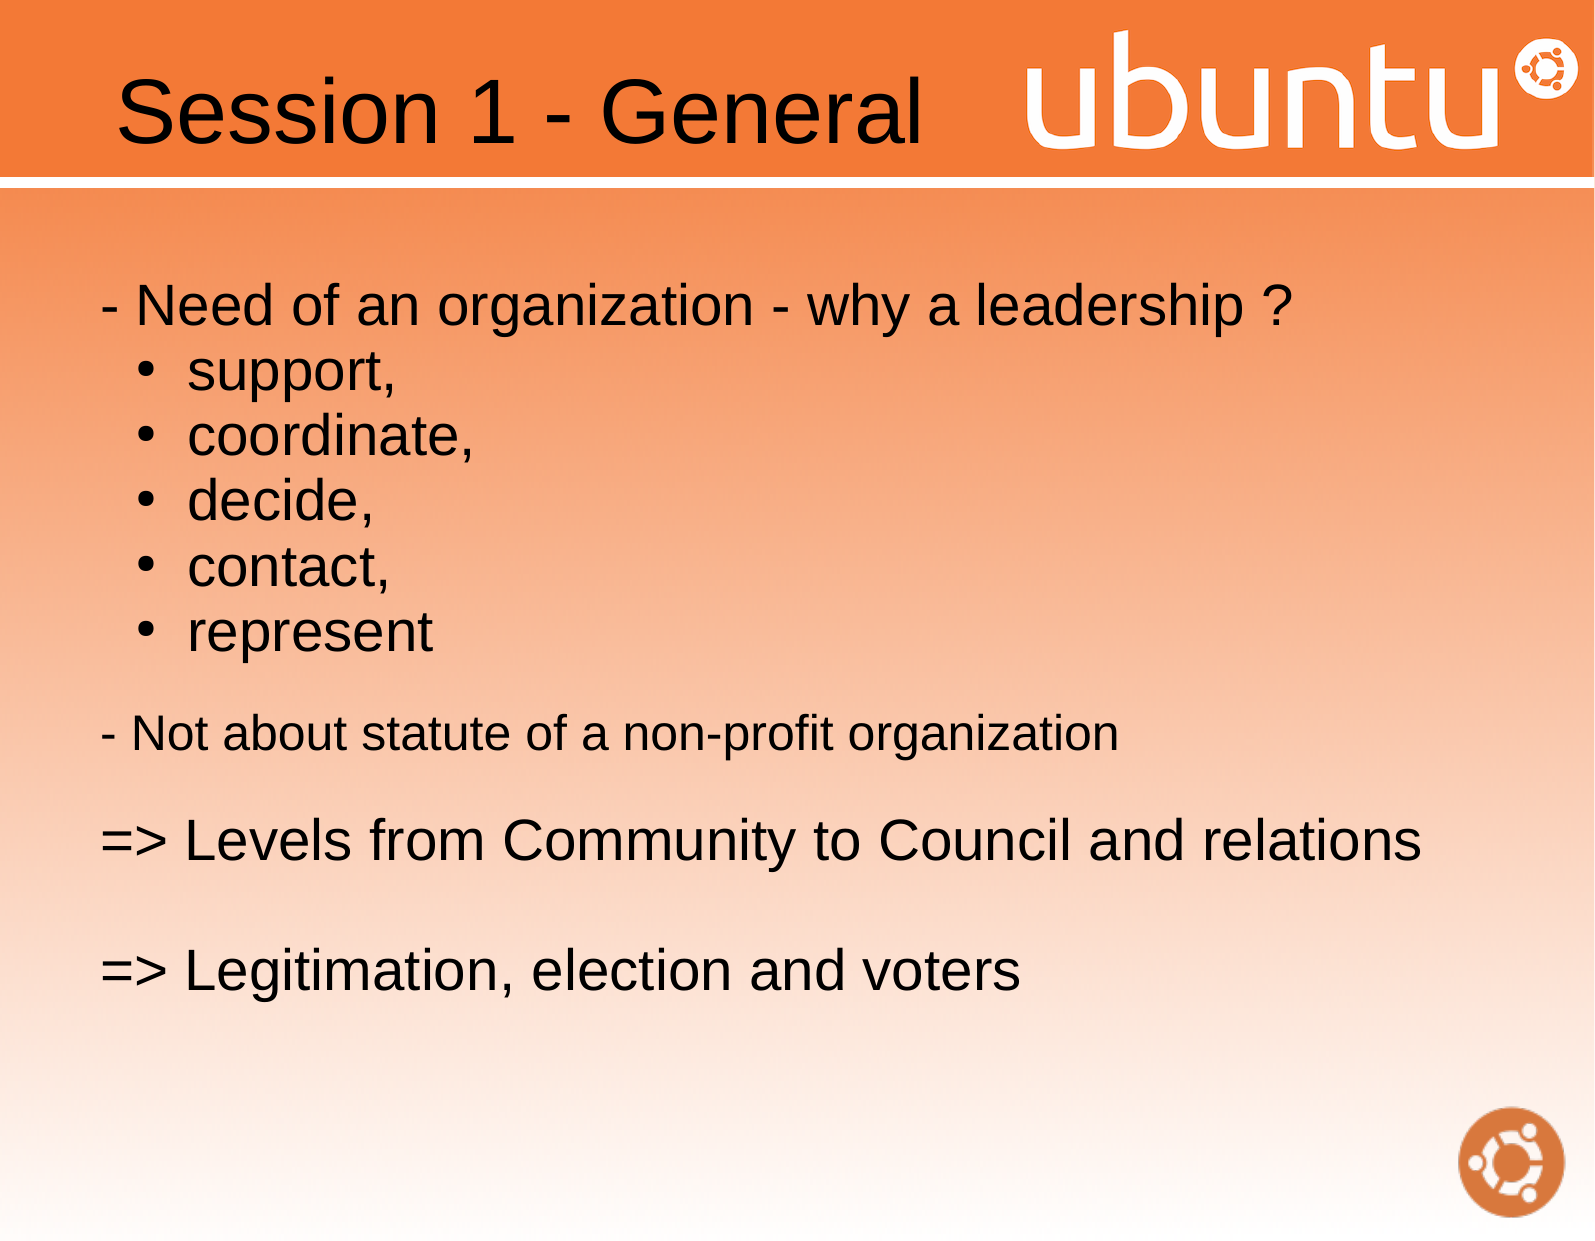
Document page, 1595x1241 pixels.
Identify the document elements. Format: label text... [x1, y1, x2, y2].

picture [0, 0, 1595, 1241]
text_box - Need of an organization - why a leadership ? support, coordinate, decide, contact, represent - Not about statute of a non-profit organization => Levels from Community to Council and relations => Legitimation, election and voters [85, 265, 1440, 1052]
title Session 1 - General [62, 8, 980, 216]
